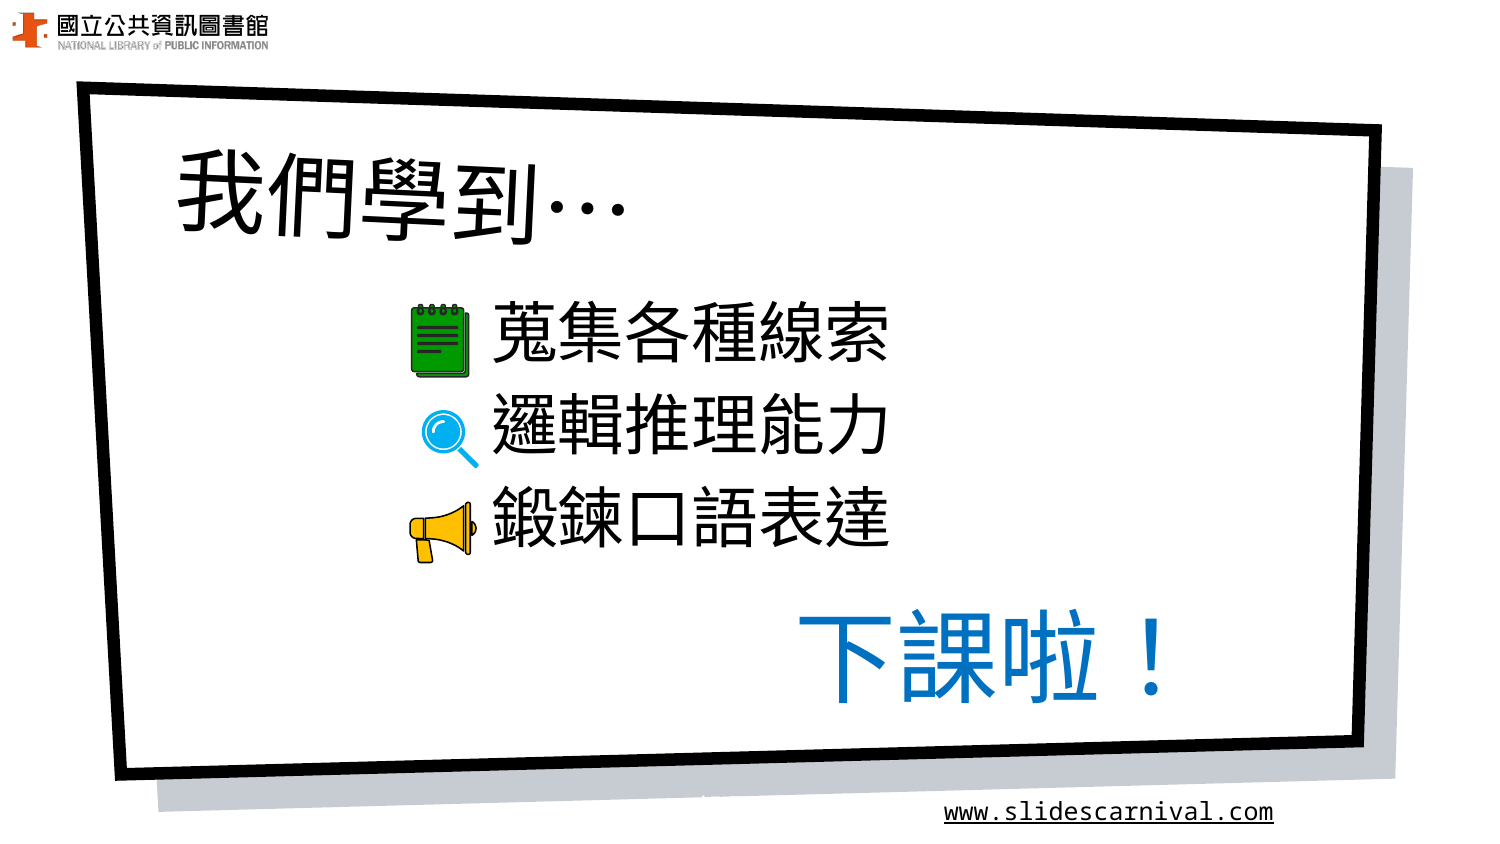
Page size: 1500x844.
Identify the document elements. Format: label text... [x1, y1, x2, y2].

text_box [411, 304, 469, 377]
text_box [421, 410, 479, 469]
list 下課啦！ [779, 578, 1331, 733]
text_box 投影片模板下載自 www.slidescarnival.com [644, 775, 1500, 844]
title 我們學到… [157, 116, 1316, 296]
picture [11, 11, 269, 50]
text_box [465, 502, 477, 555]
list 蒐集各種線索 邏輯推理能力 鍛鍊口語表達 [476, 275, 1172, 739]
text_box [410, 505, 464, 563]
